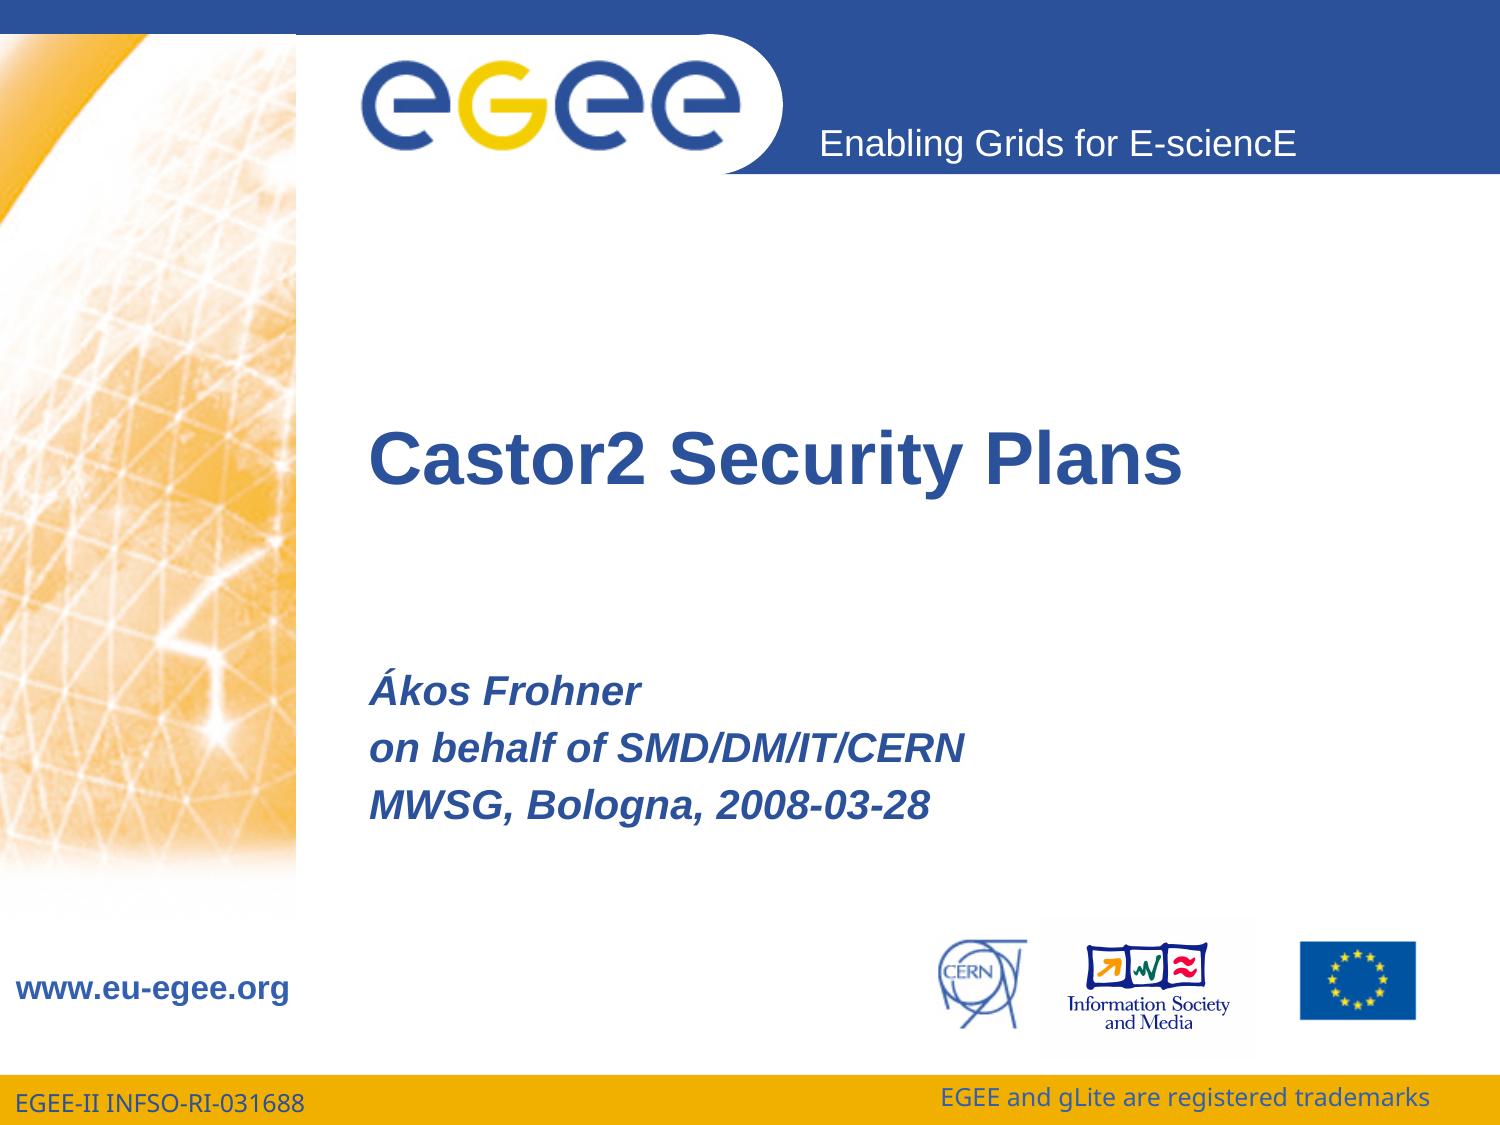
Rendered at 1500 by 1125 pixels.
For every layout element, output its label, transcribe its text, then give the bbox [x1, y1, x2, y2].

picture [1038, 917, 1258, 1059]
subtitle Ákos Frohner on behalf of SMD/DM/IT/CERN MWSG, Bologna, 2008-03-28 [354, 603, 1424, 836]
picture [0, 34, 296, 921]
picture [1291, 934, 1424, 1028]
picture [355, 56, 748, 154]
title Castor2 Security Plans [353, 409, 1423, 586]
picture [937, 937, 1029, 1032]
